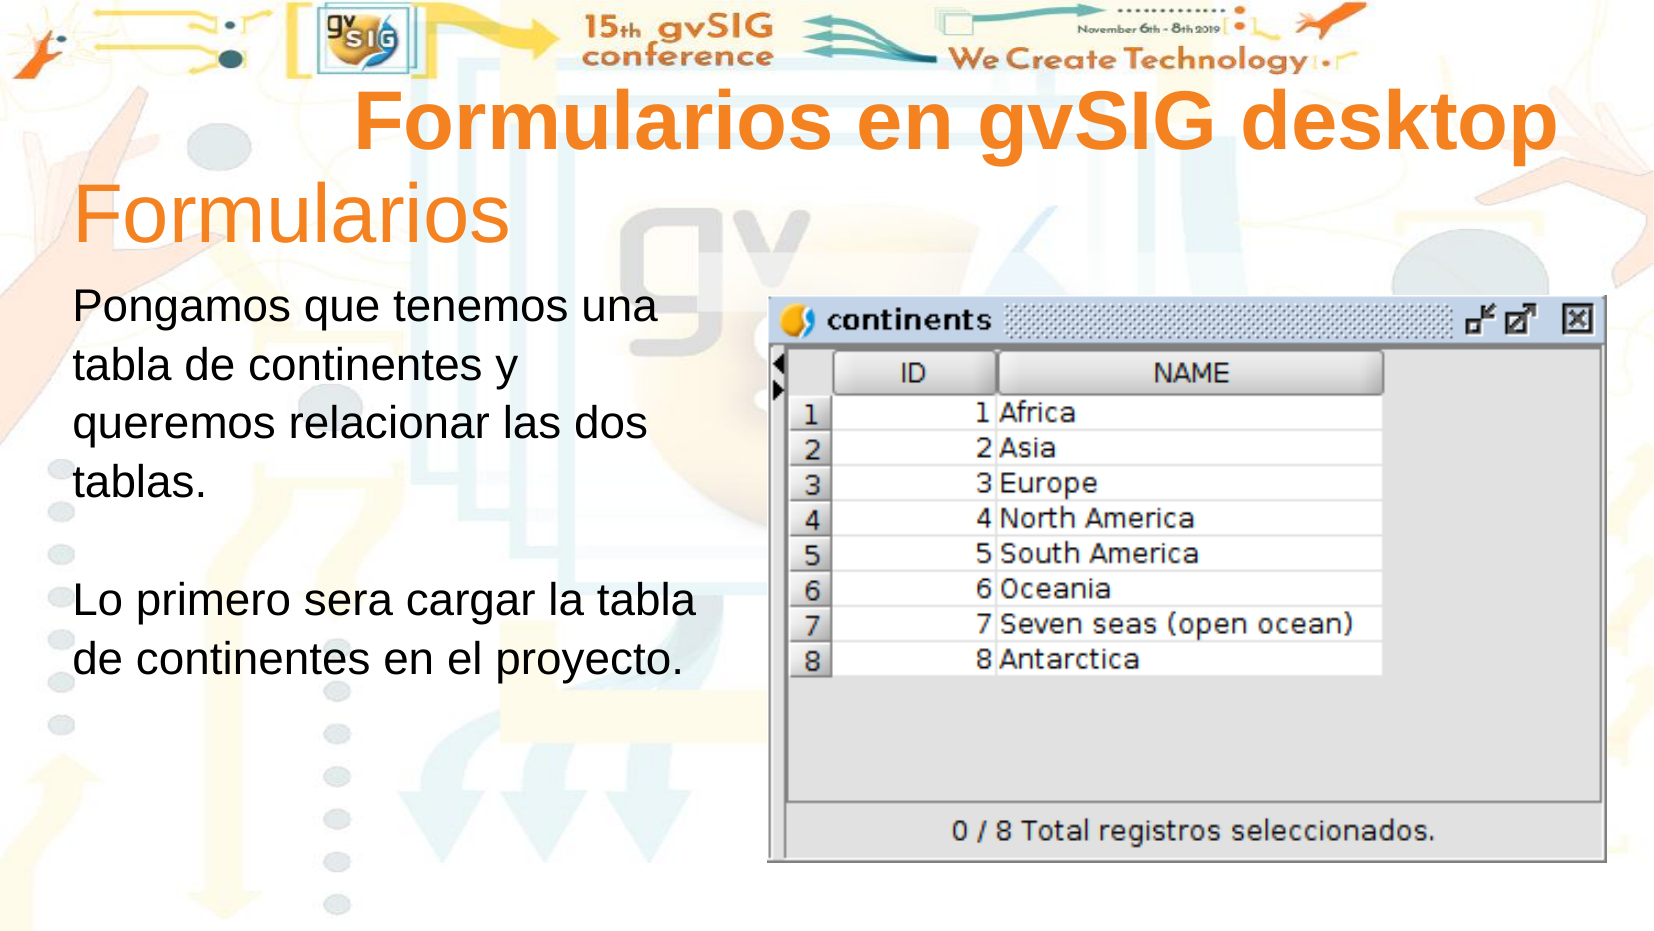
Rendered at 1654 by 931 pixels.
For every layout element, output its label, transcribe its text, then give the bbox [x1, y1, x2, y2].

picture [0, 0, 1654, 931]
title Formularios en gvSIG desktop [72, 73, 1561, 167]
title Formularios [72, 167, 1561, 261]
text_box [696, 252, 1335, 312]
text_box Pongamos que tenemos una tabla de continentes y queremos relacionar las dos tablas. Lo primero sera cargar la tabla de continentes en el proyecto. [36, 271, 733, 685]
